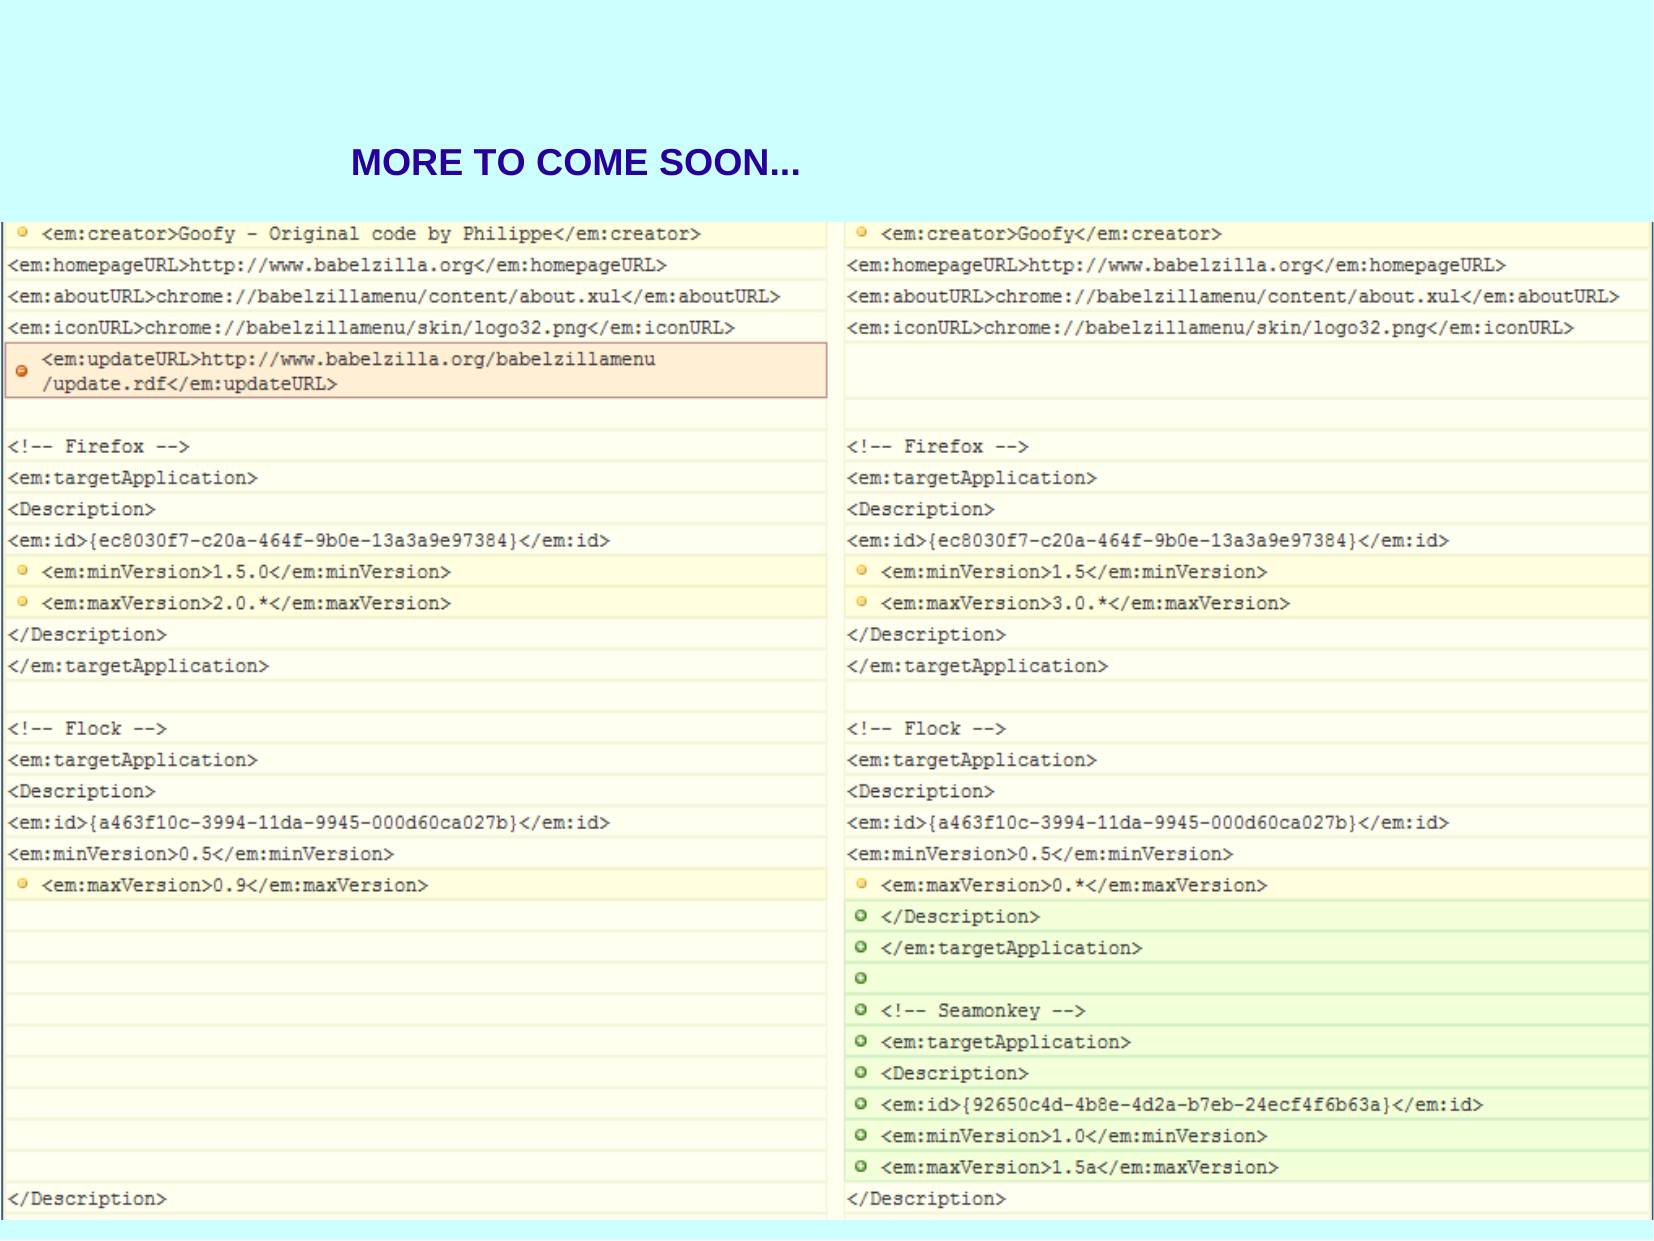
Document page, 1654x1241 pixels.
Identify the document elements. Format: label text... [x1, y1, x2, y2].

picture [0, 222, 1654, 1220]
text_box MORE TO COME SOON... [336, 137, 1291, 194]
